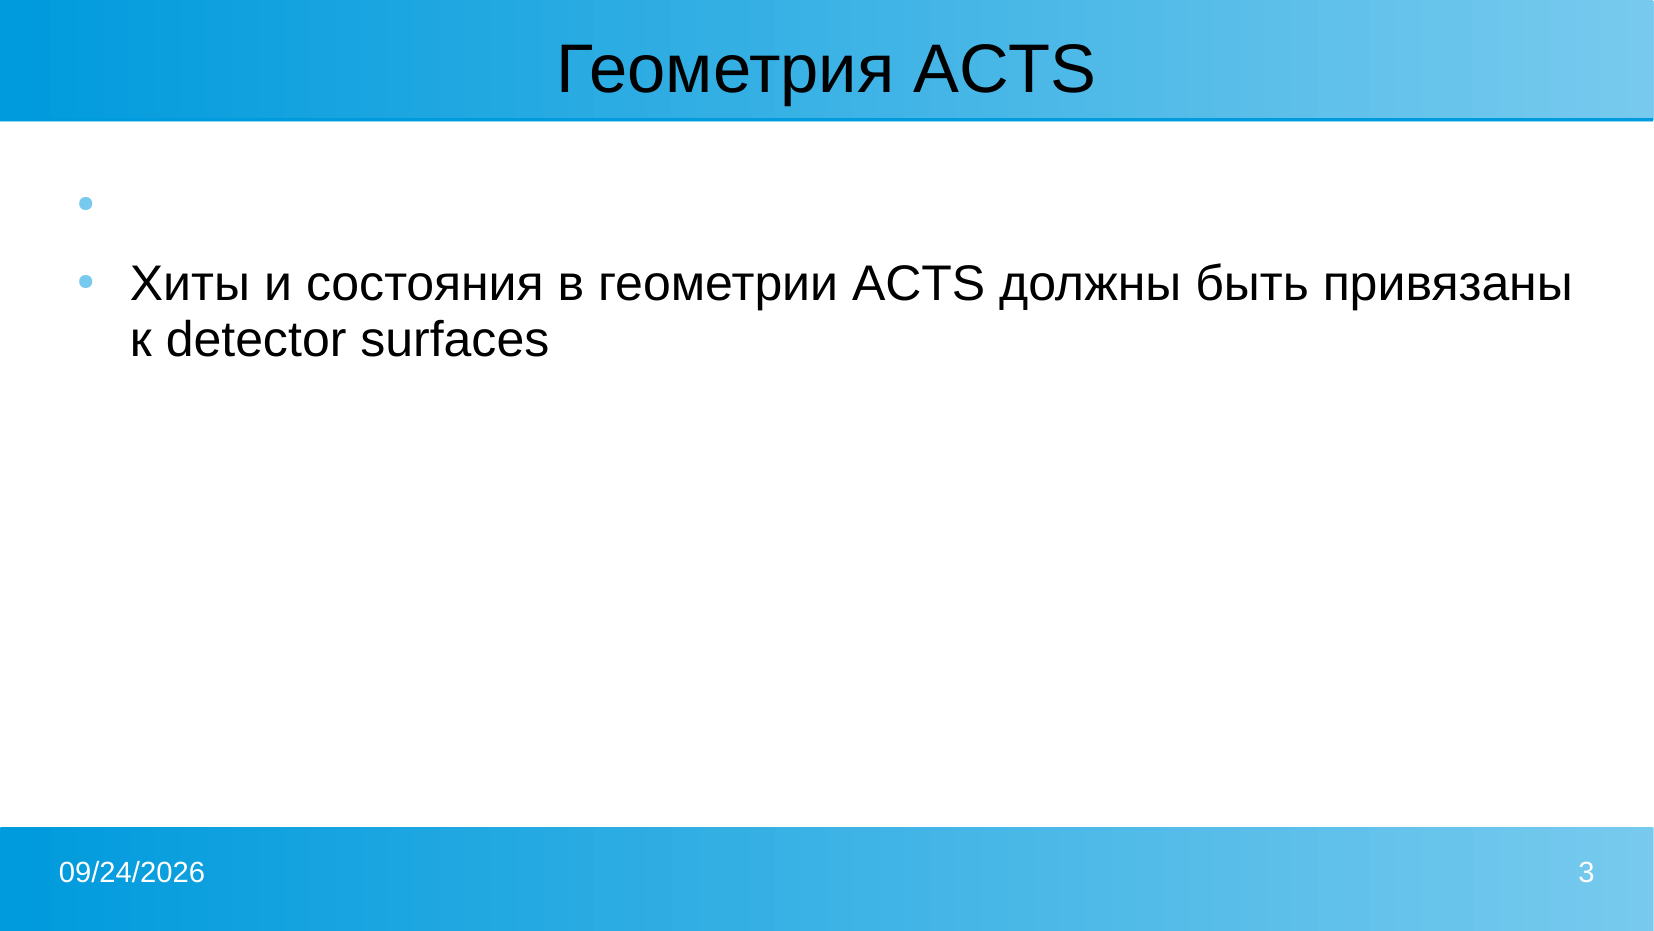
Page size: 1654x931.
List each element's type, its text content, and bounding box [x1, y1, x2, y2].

list Хиты и состояния в геометрии ACTS должны быть привязаны к detector surfaces [59, 177, 1595, 768]
title Геометрия ACTS [59, 29, 1595, 108]
